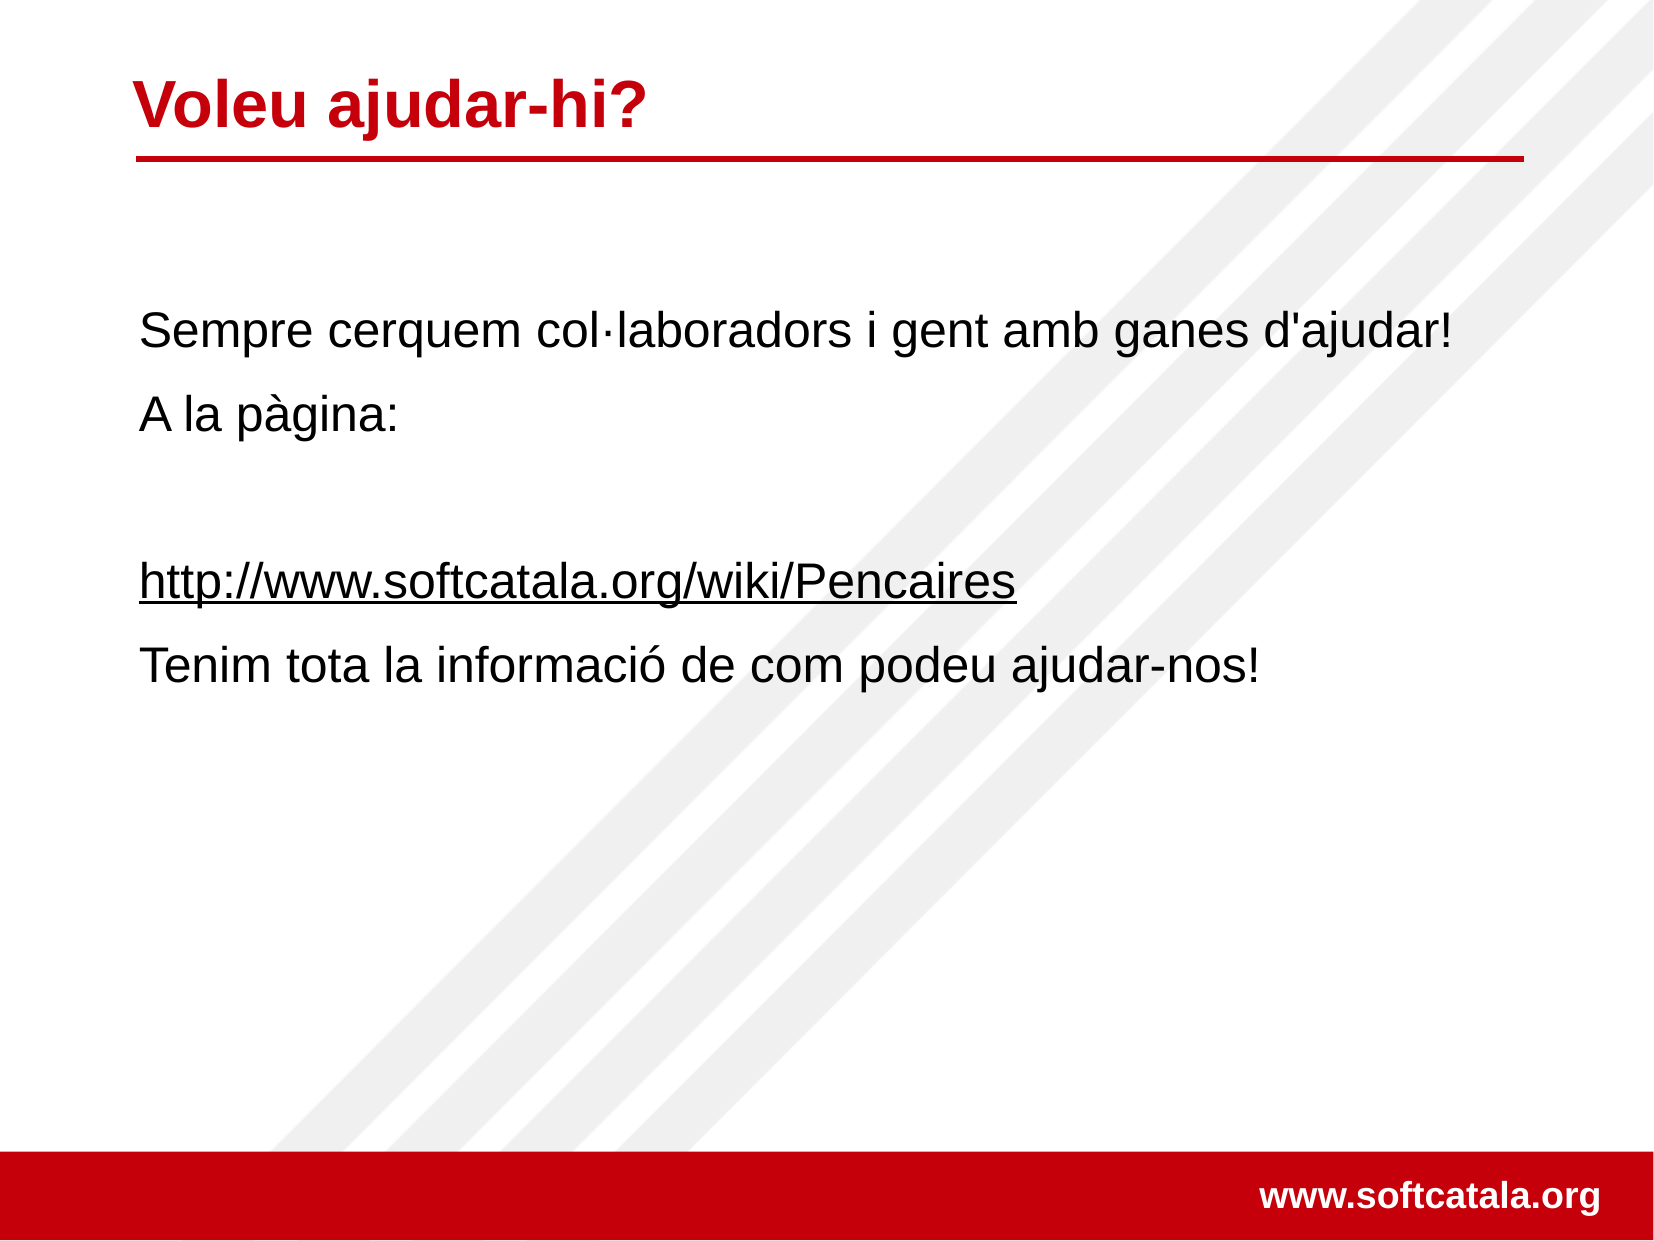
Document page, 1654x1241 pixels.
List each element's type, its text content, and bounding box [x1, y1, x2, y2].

picture [0, 0, 1654, 1151]
text_box Voleu ajudar-hi? [118, 59, 1501, 149]
text_box www.softcatala.org [0, 1151, 1654, 1241]
text_box Sempre cerquem col·laboradors i gent amb ganes d'ajudar! A la pàgina: http://www.softcatala.org/wiki/Pencaires Tenim tota la informació de com podeu ajudar-nos! [124, 267, 1506, 924]
